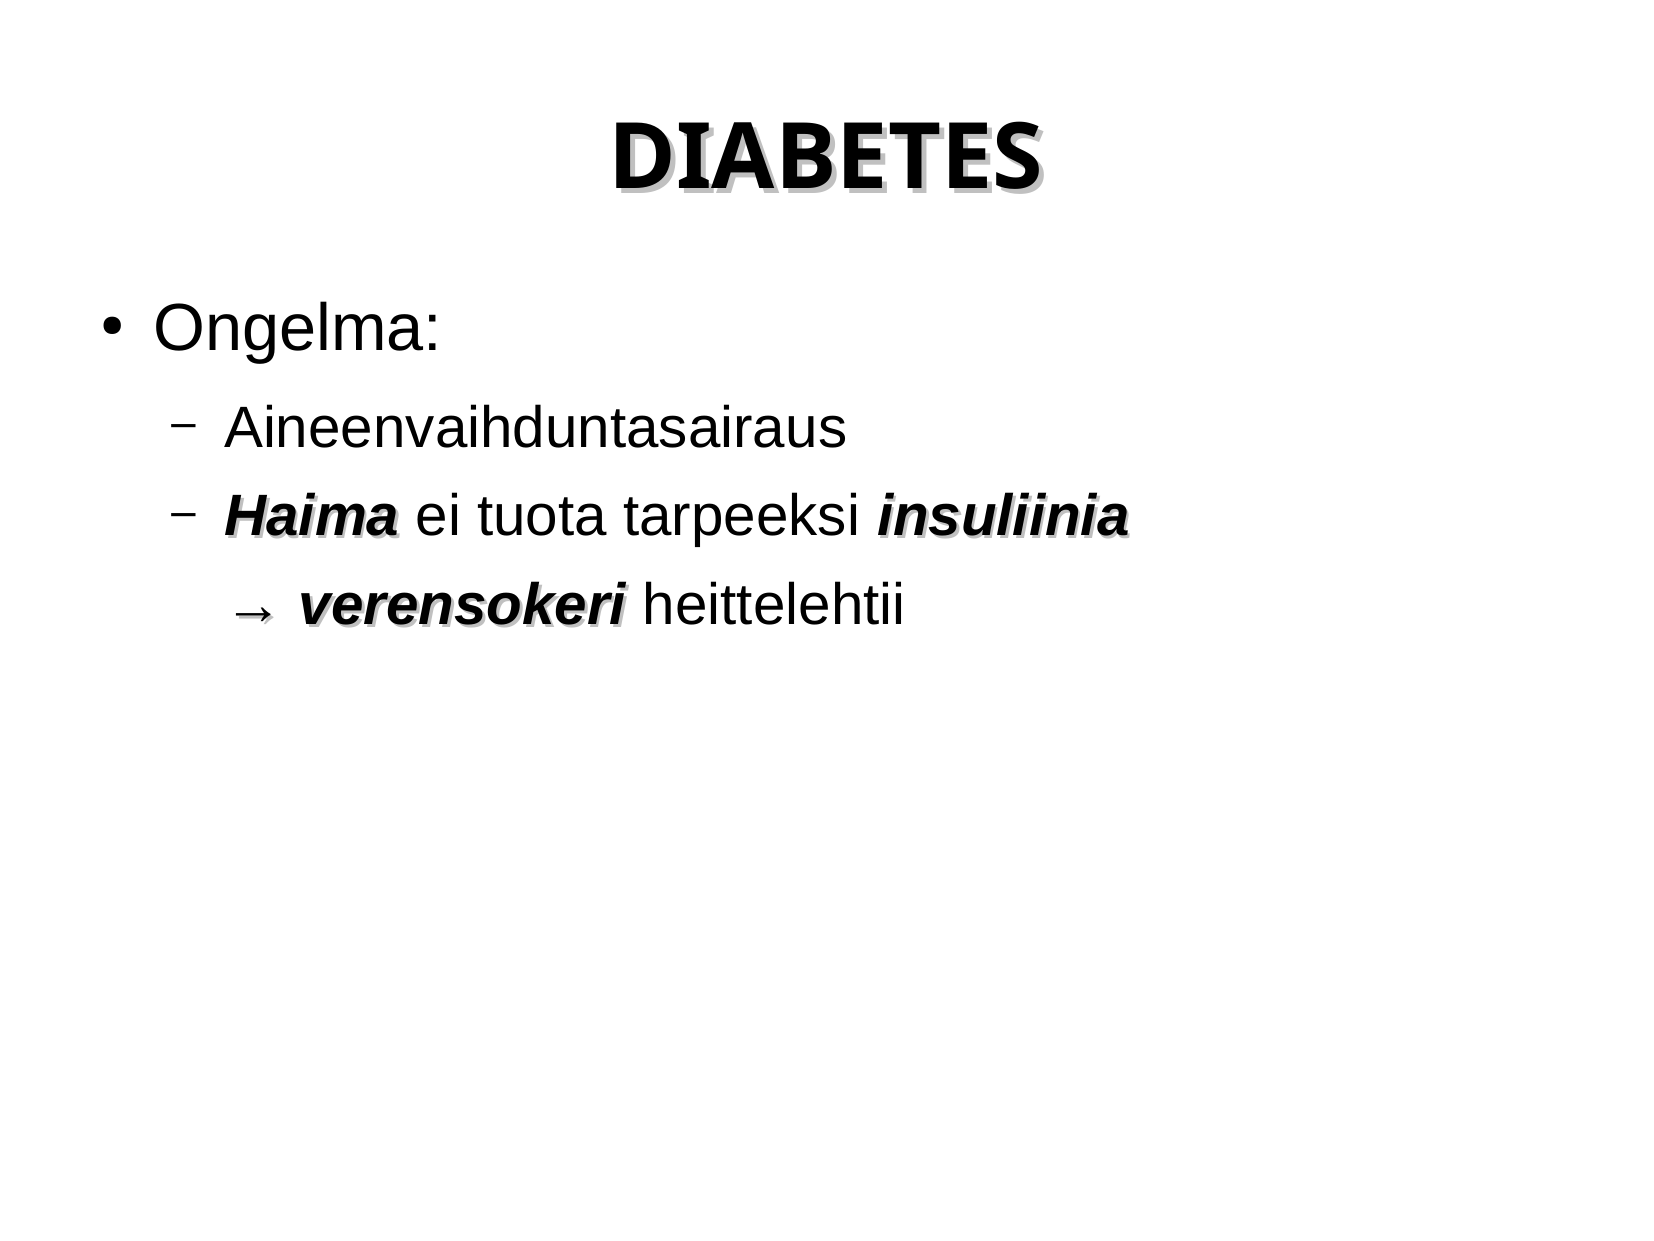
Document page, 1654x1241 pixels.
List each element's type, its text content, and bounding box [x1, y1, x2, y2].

list Ongelma: Aineenvaihduntasairaus Haima ei tuota tarpeeksi insuliinia → verensokeri heittelehtii [82, 290, 1570, 1010]
title DIABETES [82, 31, 1570, 274]
